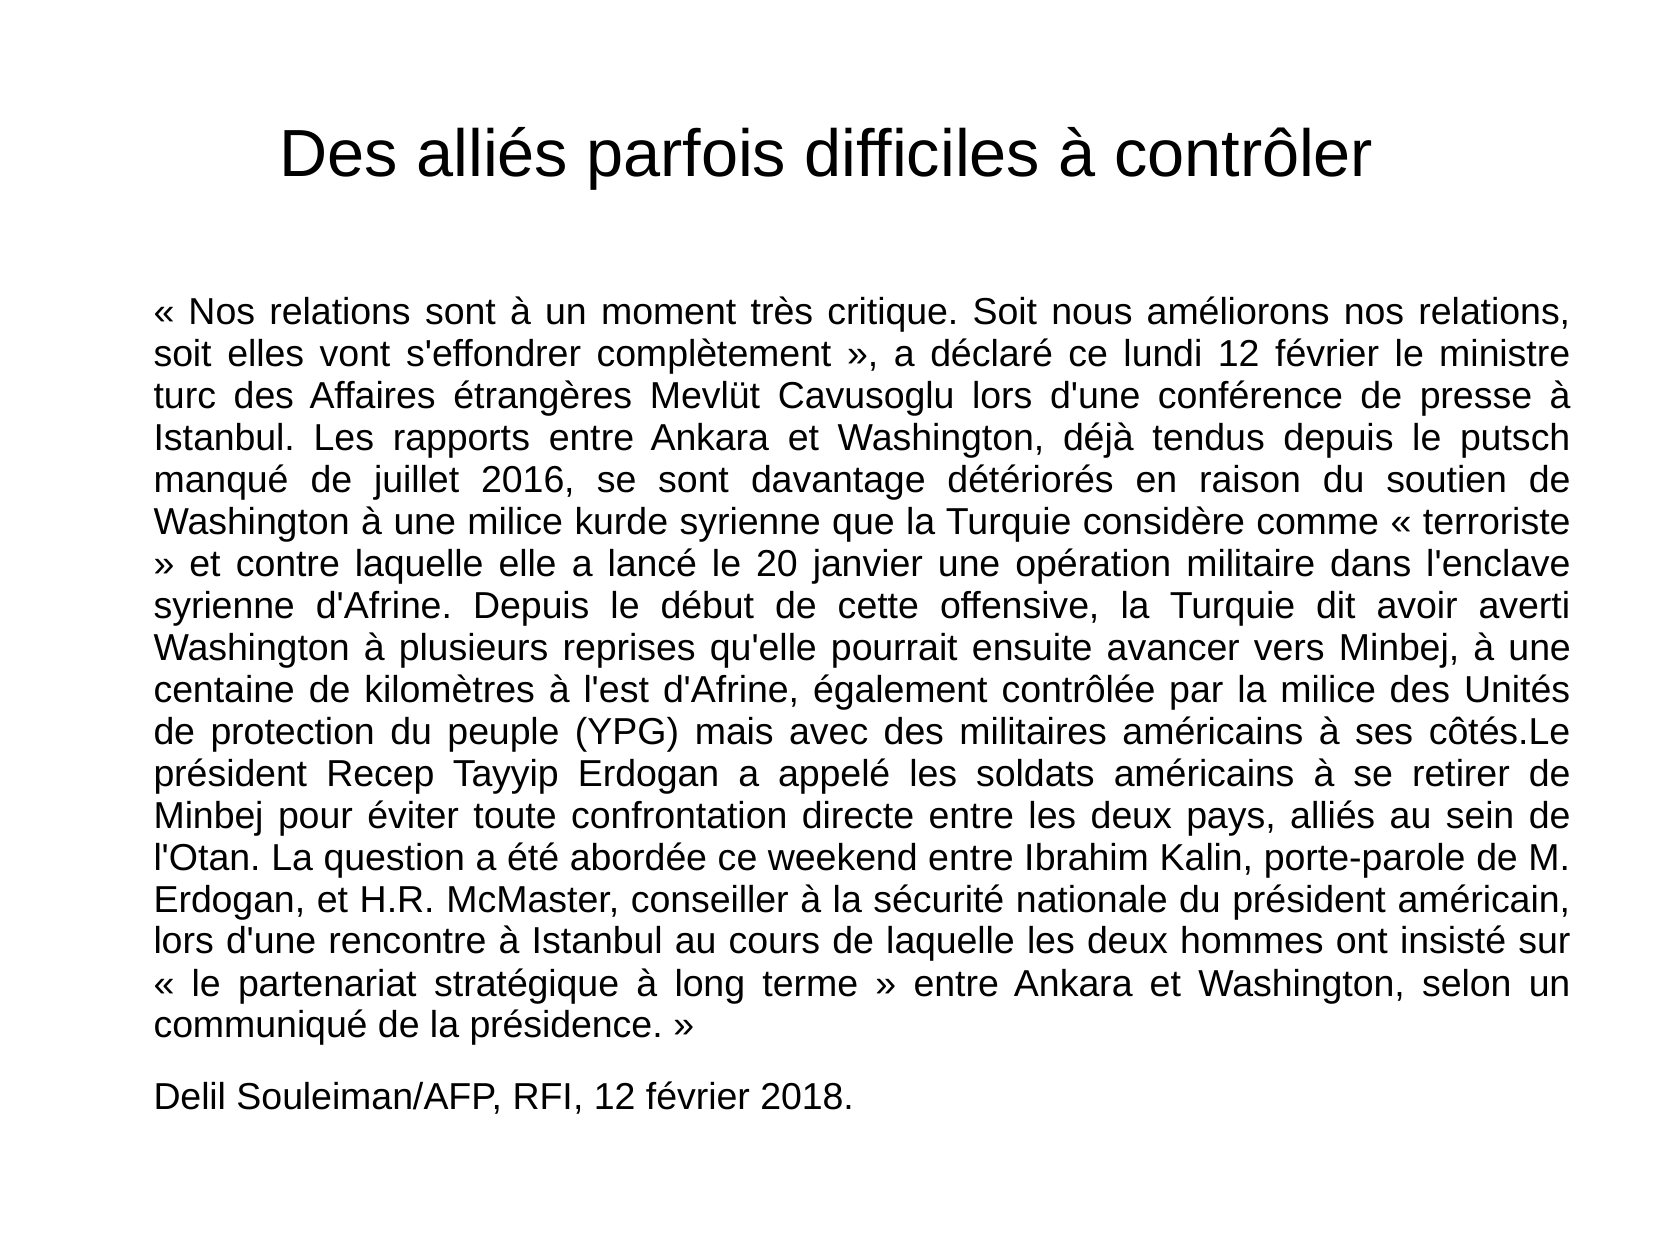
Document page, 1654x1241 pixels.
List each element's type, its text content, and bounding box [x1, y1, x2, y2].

list « Nos relations sont à un moment très critique. Soit nous améliorons nos relations, soit elles vont s'effondrer complètement », a déclaré ce lundi 12 février le ministre turc des Affaires étrangères Mevlüt Cavusoglu lors d'une conférence de presse à Istanbul. Les rapports entre Ankara et Washington, déjà tendus depuis le putsch manqué de juillet 2016, se sont davantage détériorés en raison du soutien de Washington à une milice kurde syrienne que la Turquie considère comme « terroriste » et contre laquelle elle a lancé le 20 janvier une opération militaire dans l'enclave syrienne d'Afrine. Depuis le début de cette offensive, la Turquie dit avoir averti Washington à plusieurs reprises qu'elle pourrait ensuite avancer vers Minbej, à une centaine de kilomètres à l'est d'Afrine, également contrôlée par la milice des Unités de protection du peuple (YPG) mais avec des militaires américains à ses côtés.Le président Recep Tayyip Erdogan a appelé les soldats américains à se retirer de Minbej pour éviter toute confrontation directe entre les deux pays, alliés au sein de l'Otan. La question a été abordée ce weekend entre Ibrahim Kalin, porte-parole de M. Erdogan, et H.R. McMaster, conseiller à la sécurité nationale du président américain, lors d'une rencontre à Istanbul au cours de laquelle les deux hommes ont insisté sur « le partenariat stratégique à long terme » entre Ankara et Washington, selon un communiqué de la présidence. » Delil Souleiman/AFP, RFI, 12 février 2018. [82, 290, 1571, 1119]
title Des alliés parfois difficiles à contrôler [82, 49, 1571, 257]
